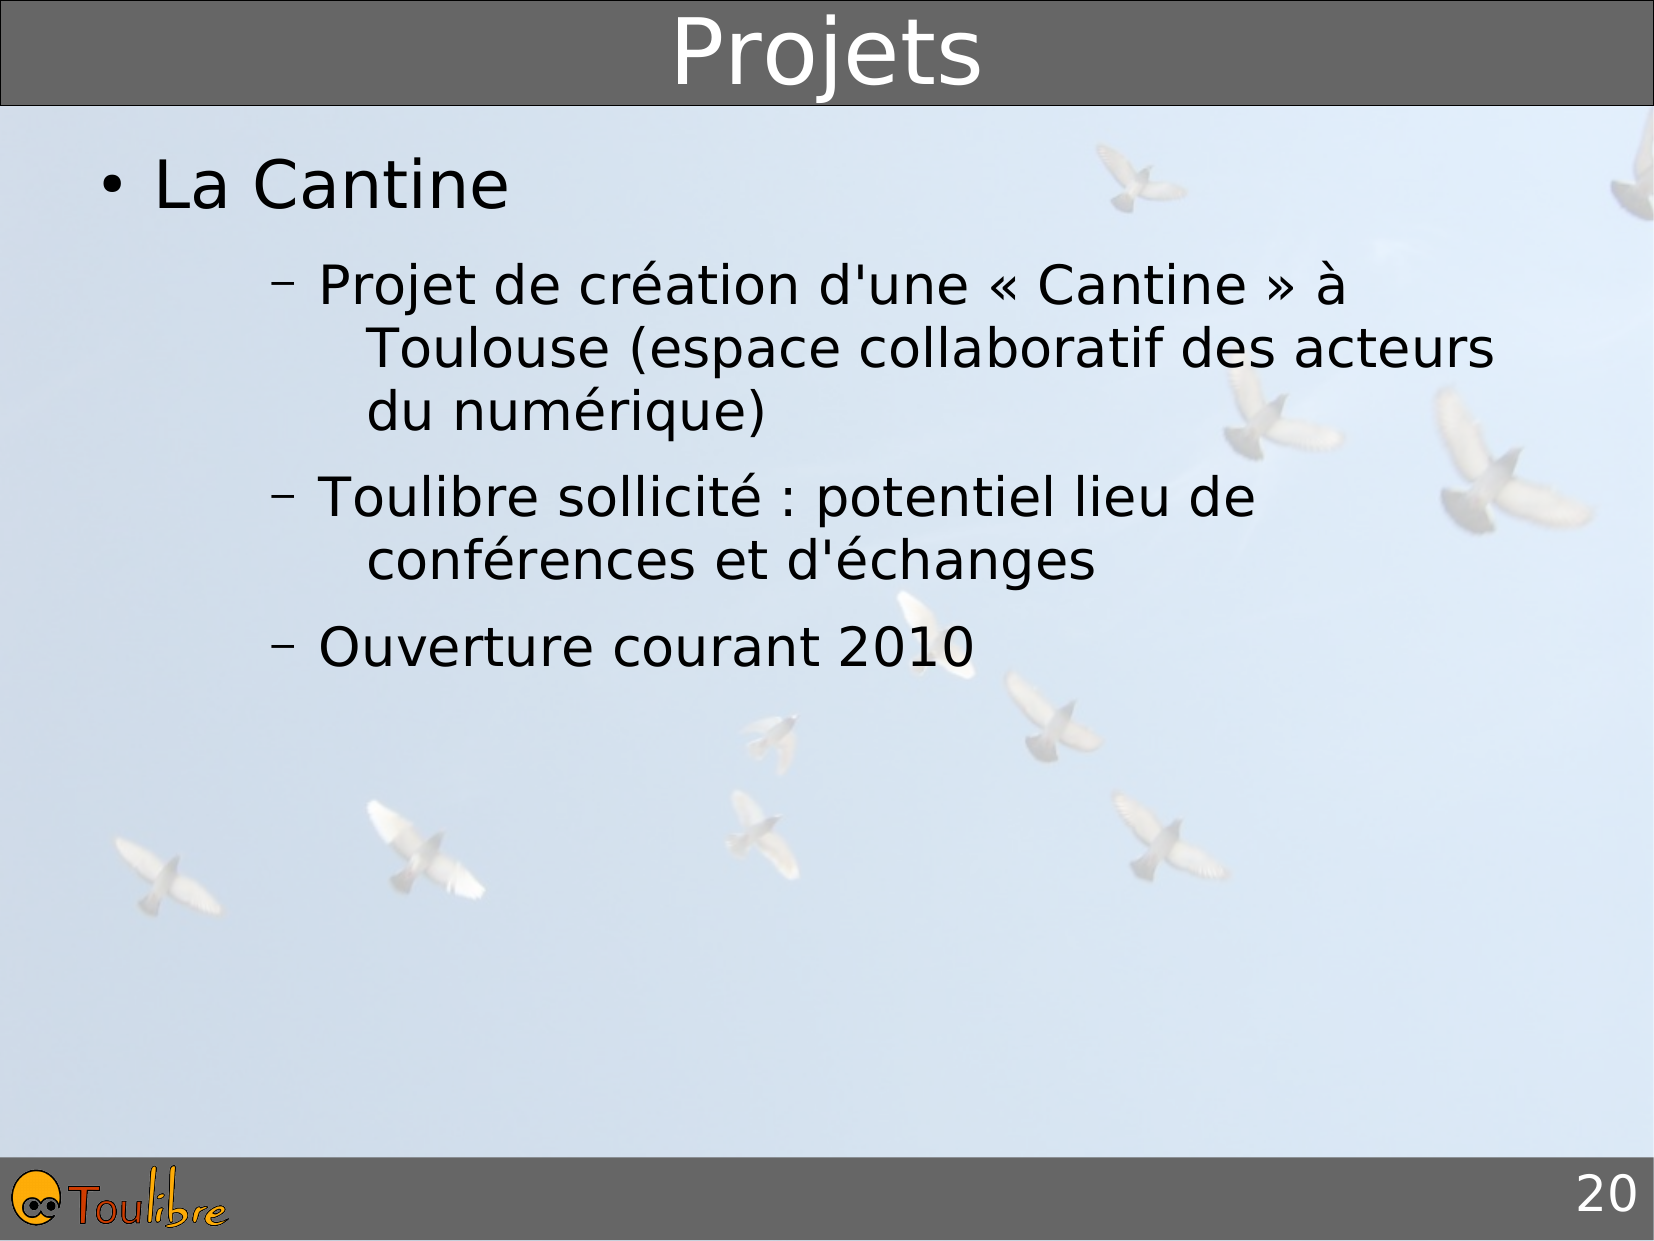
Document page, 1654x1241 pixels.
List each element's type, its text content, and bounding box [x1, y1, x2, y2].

title Projets [0, 0, 1654, 107]
list La Cantine Projet de création d'une « Cantine » à Toulouse (espace collaboratif des acteurs du numérique) Toulibre sollicité : potentiel lieu de conférences et d'échanges Ouverture courant 2010 [82, 146, 1571, 1094]
picture [11, 1165, 229, 1228]
